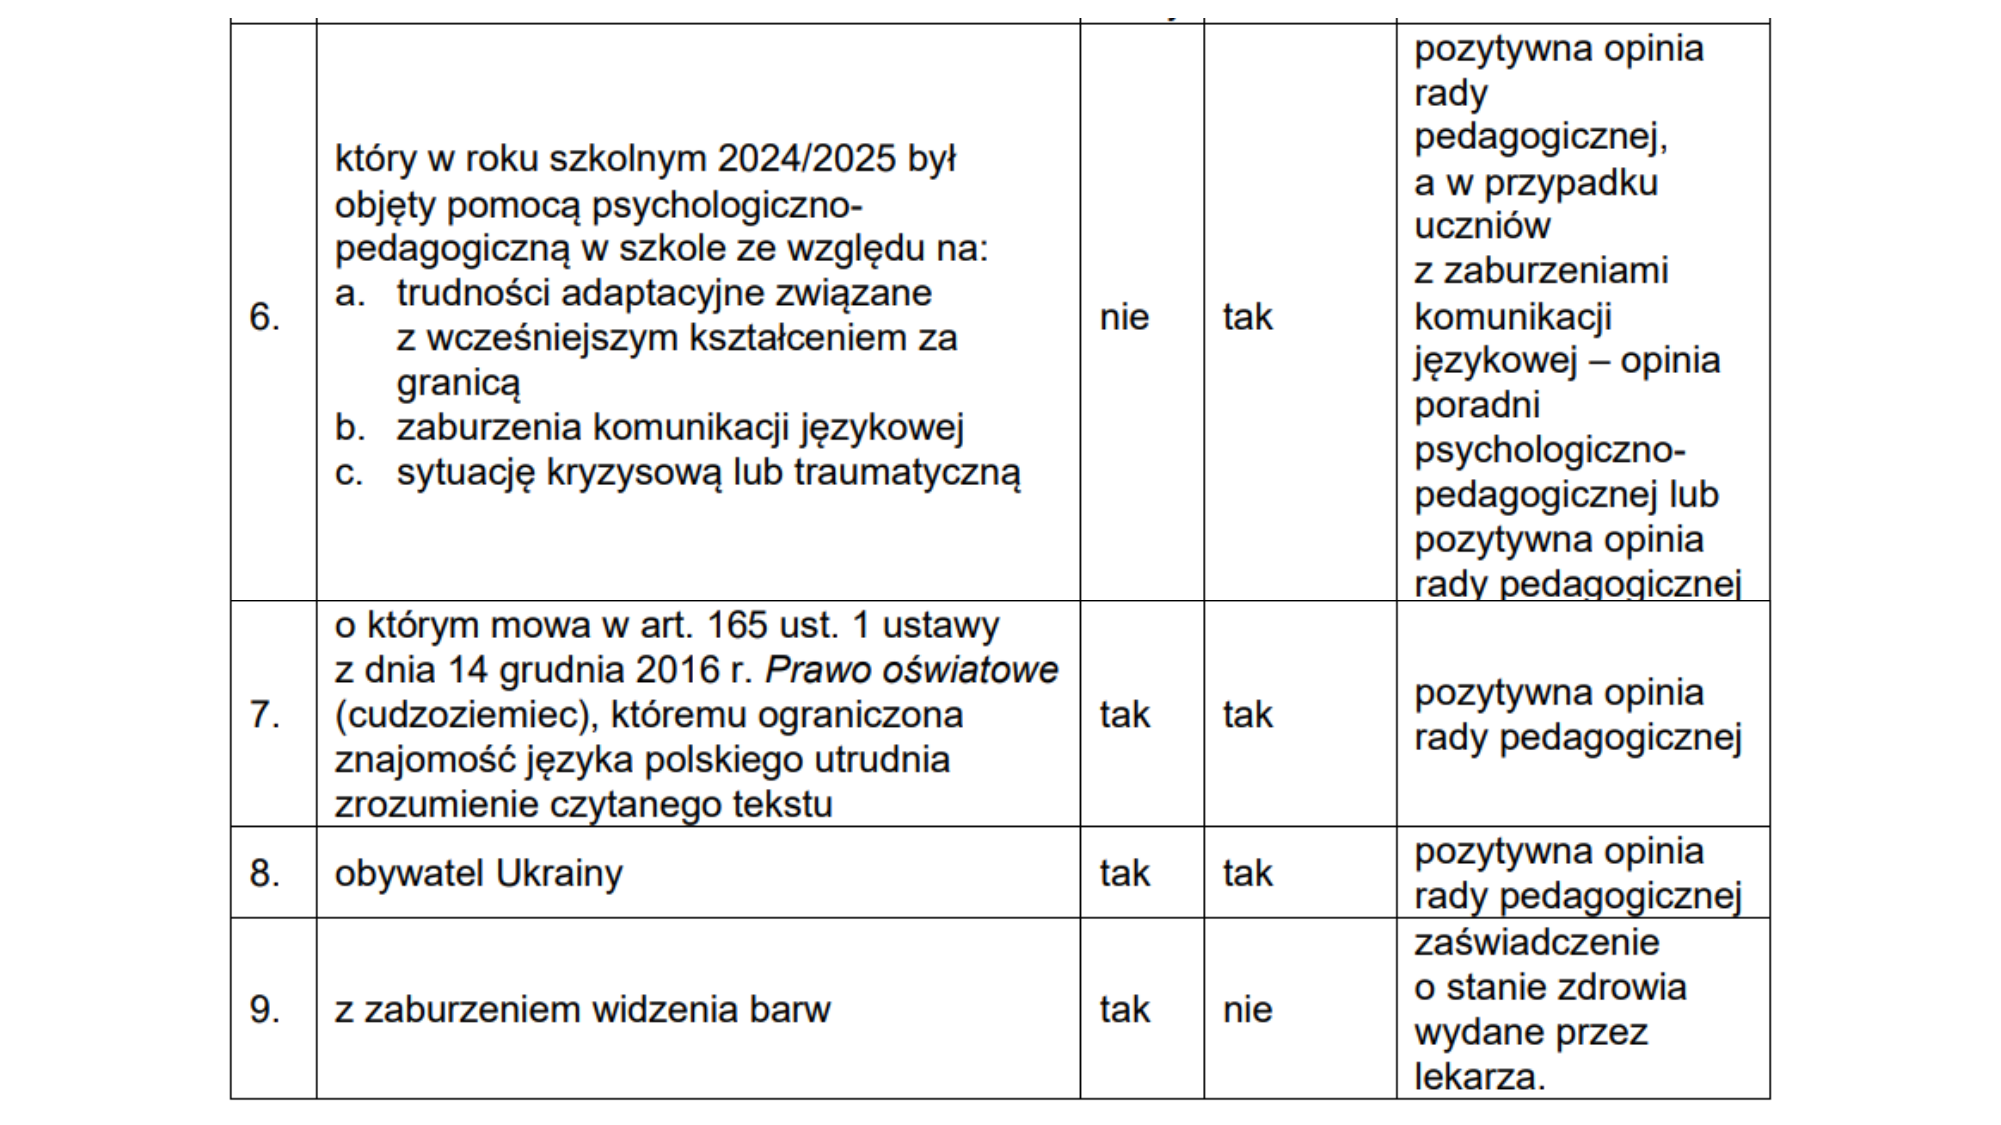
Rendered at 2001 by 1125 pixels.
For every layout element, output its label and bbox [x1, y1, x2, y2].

picture [220, 601, 1780, 1107]
picture [220, 18, 1773, 600]
